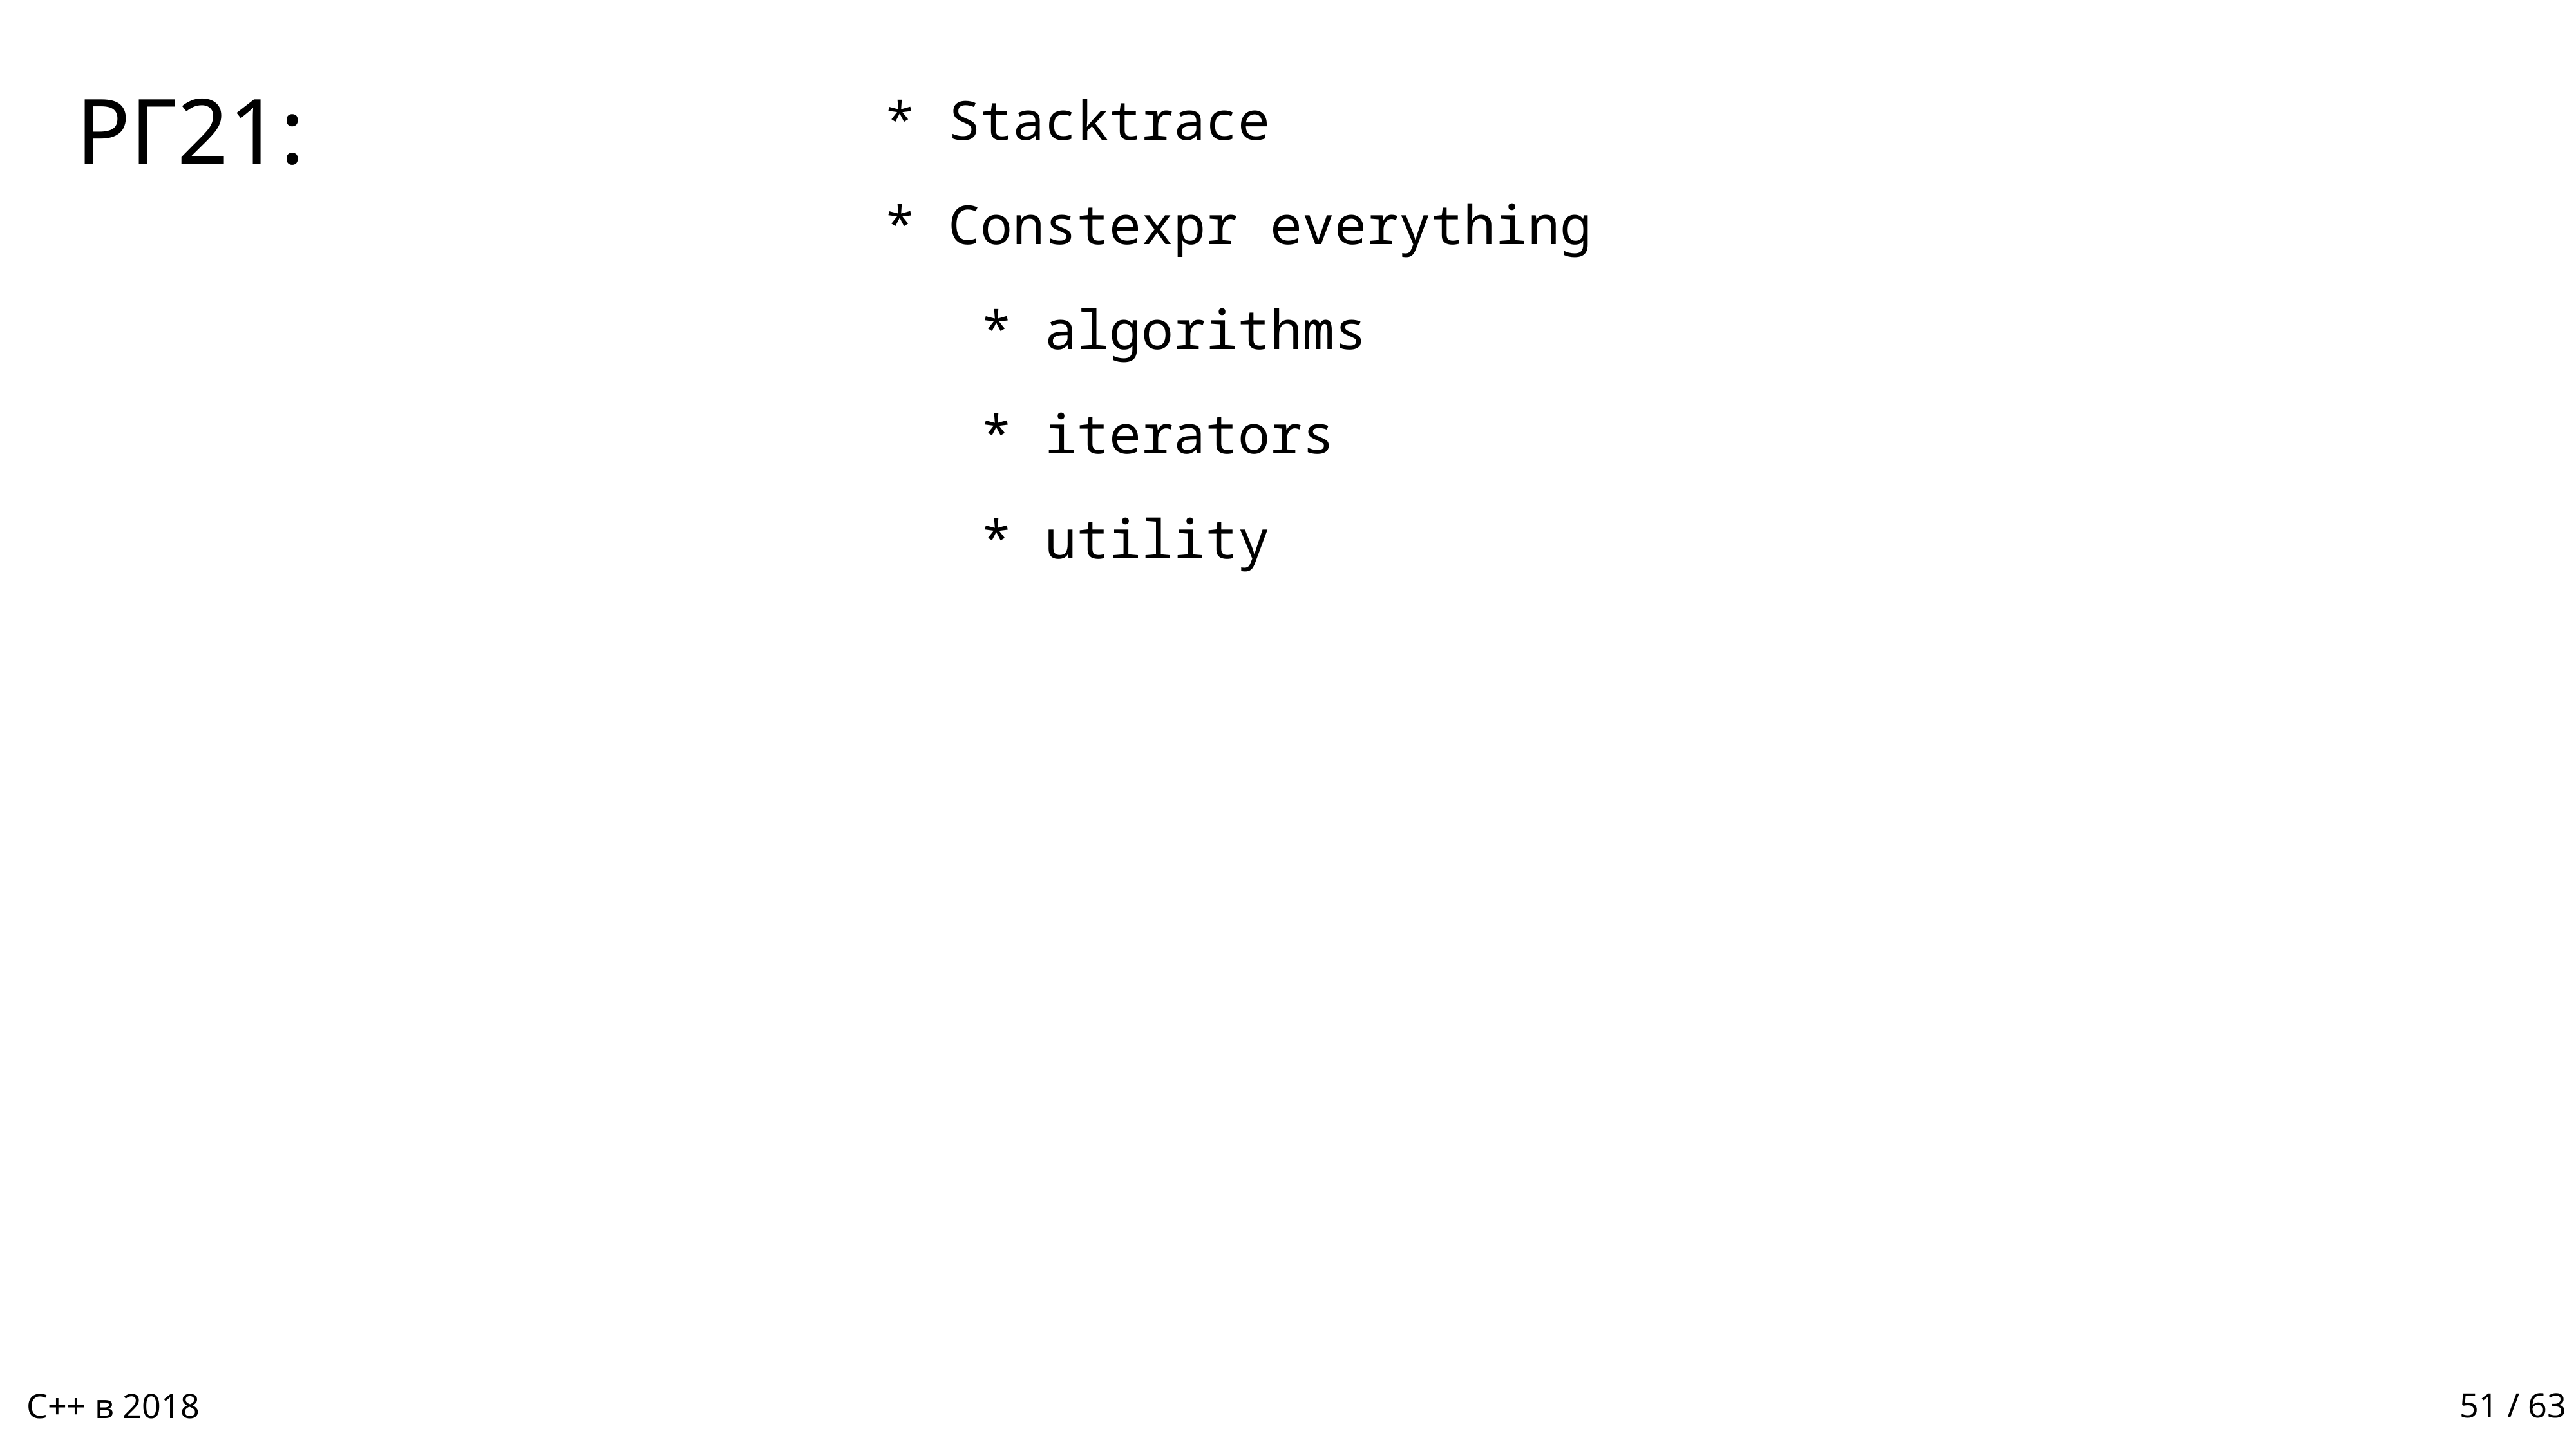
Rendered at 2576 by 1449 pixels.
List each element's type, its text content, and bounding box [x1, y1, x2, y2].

list C++ в 2018 [17, 1376, 1114, 1431]
list <number> / 63 [1479, 1376, 2576, 1431]
title РГ21: [66, 81, 802, 486]
list * Stacktrace * Constexpr everything * algorithms * iterators * utility [875, 81, 2460, 1249]
